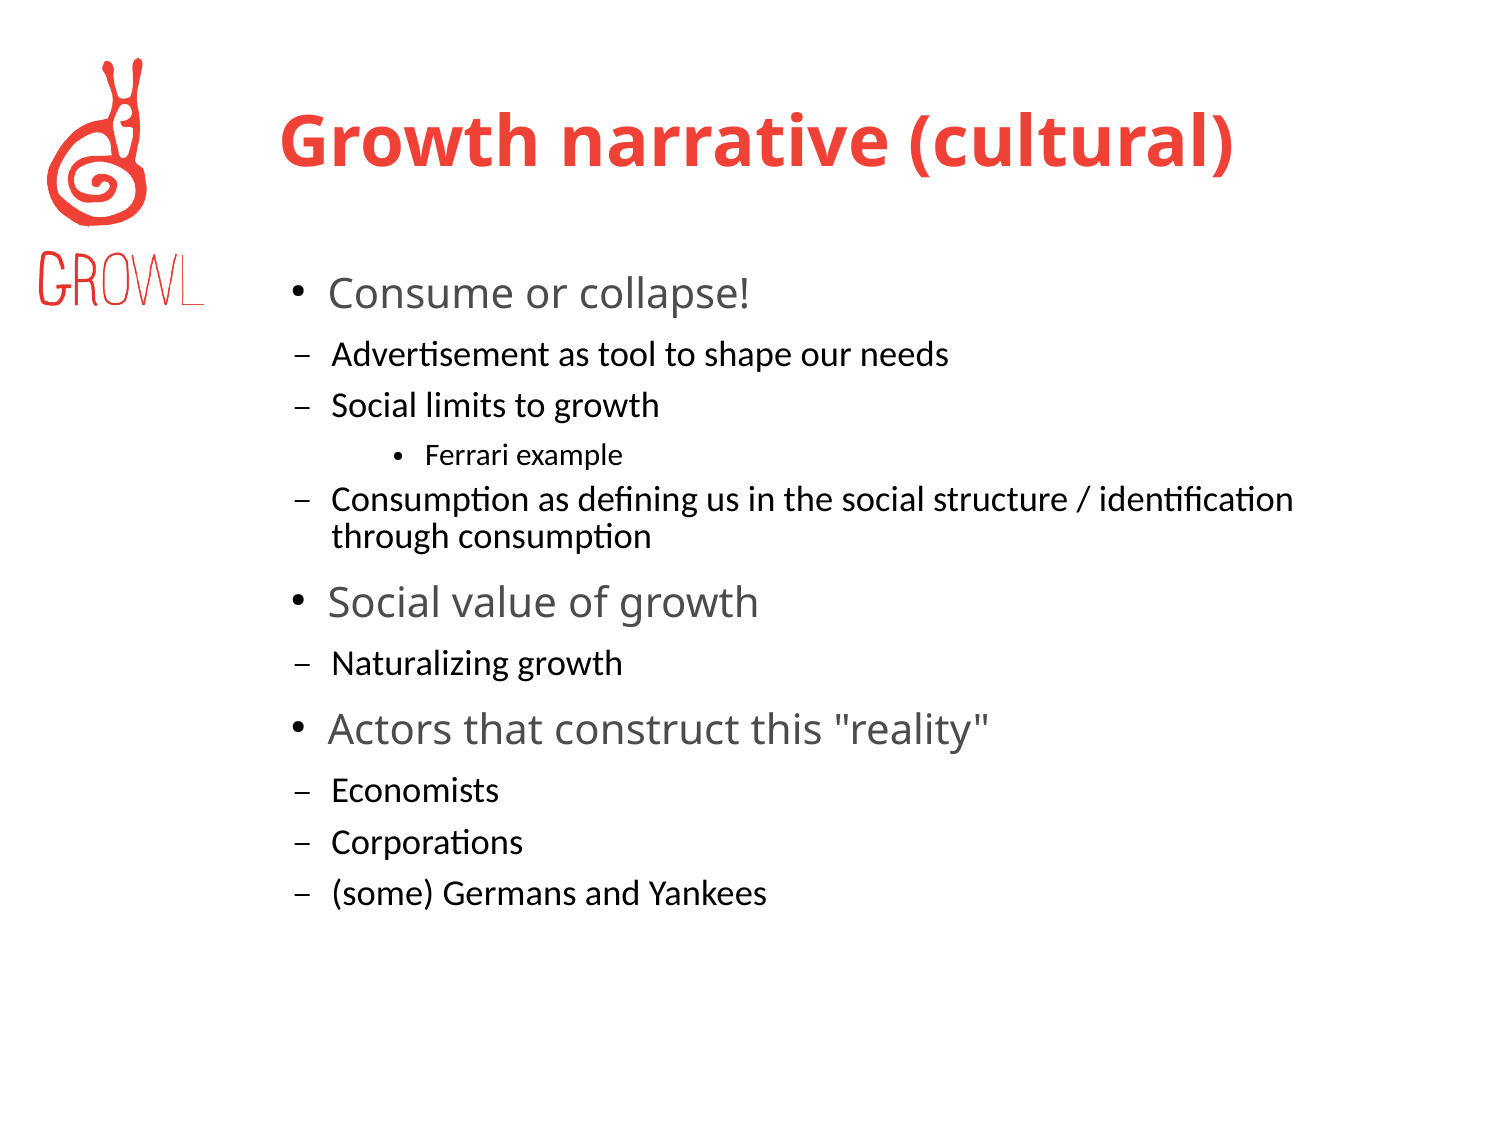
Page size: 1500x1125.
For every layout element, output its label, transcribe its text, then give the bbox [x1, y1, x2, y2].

title Growth narrative (cultural) [278, 44, 1425, 233]
picture [39, 58, 204, 306]
list Consume or collapse! Advertisement as tool to shape our needs Social limits to growth Ferrari example Consumption as defining us in the social structure / identification through consumption Social value of growth Naturalizing growth Actors that construct this "reality" Economists Corporations (some) Germans and Yankees [278, 263, 1395, 916]
